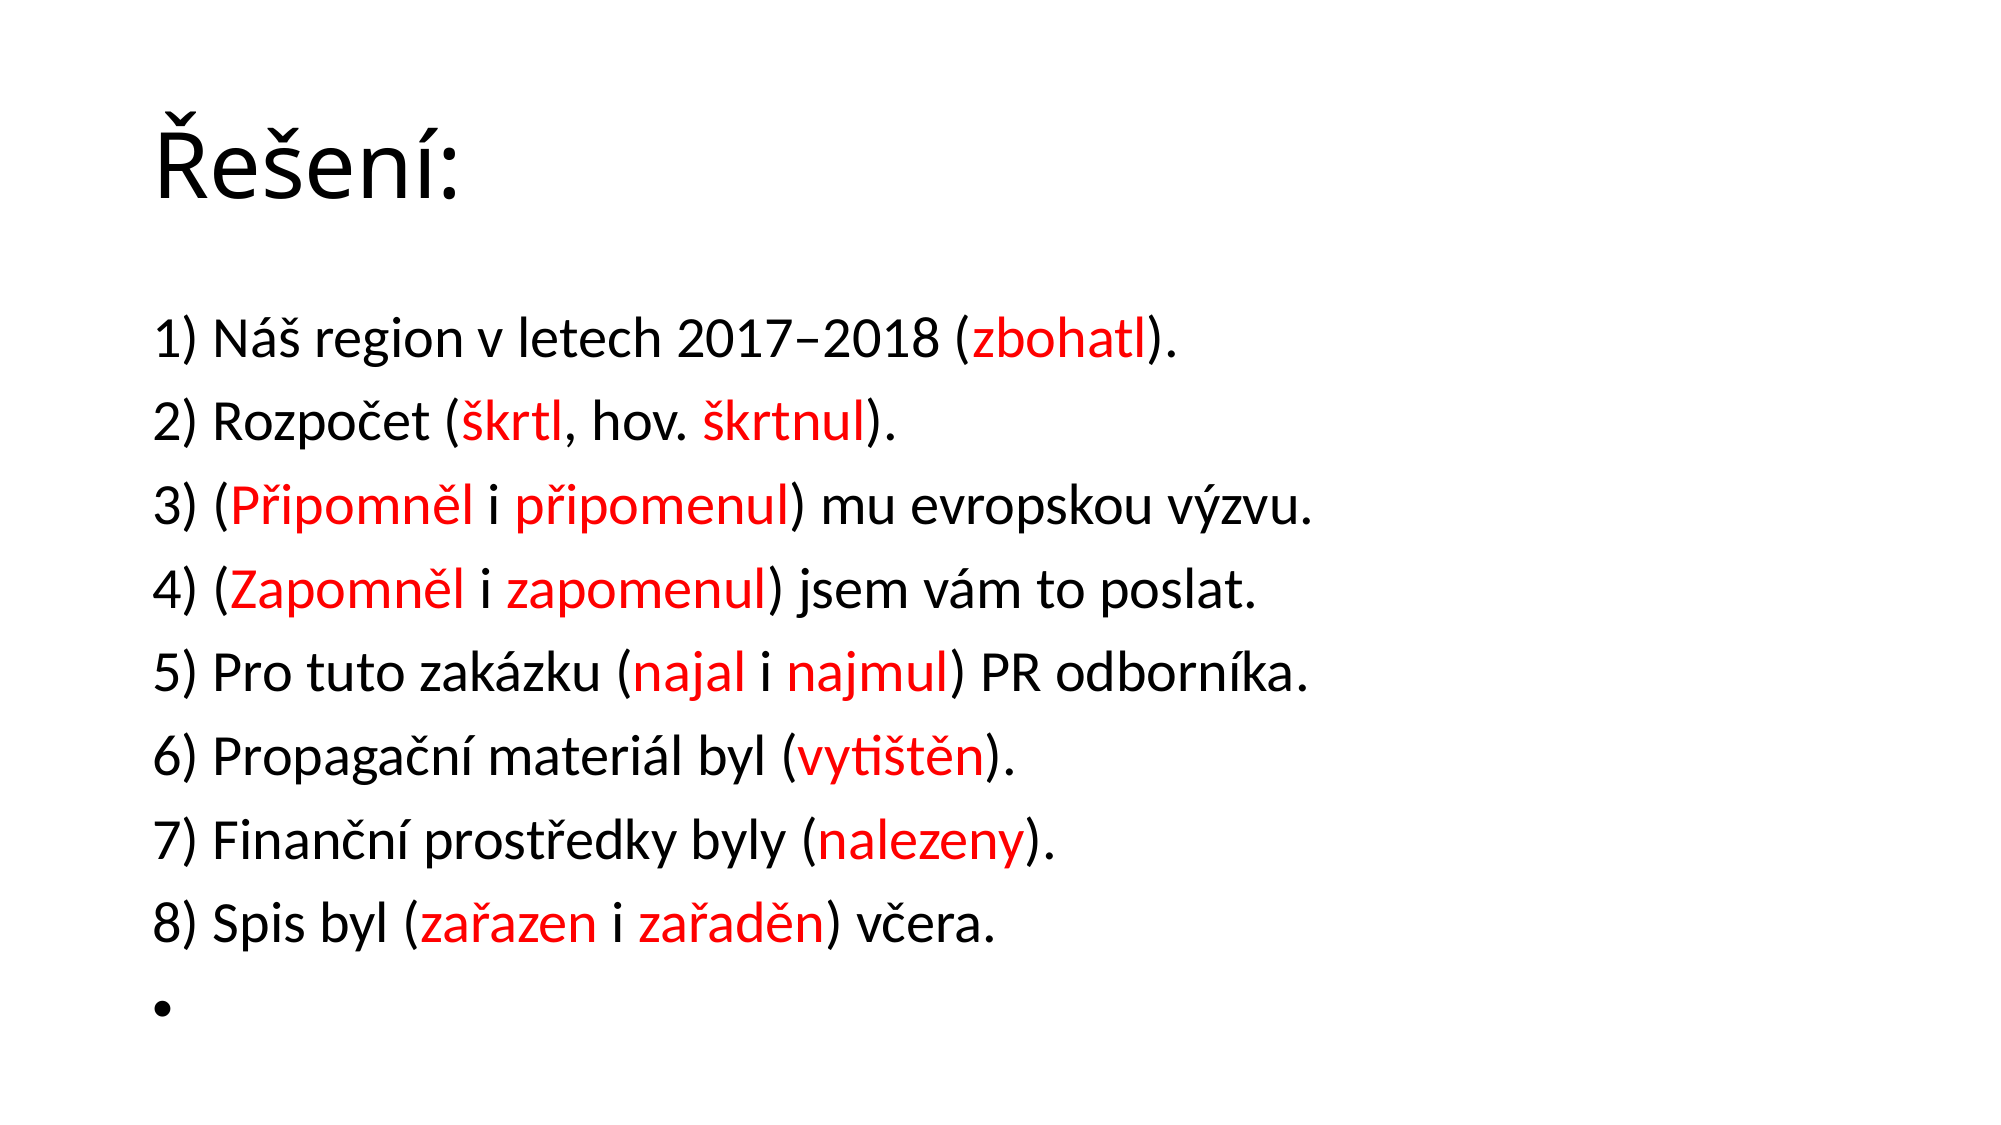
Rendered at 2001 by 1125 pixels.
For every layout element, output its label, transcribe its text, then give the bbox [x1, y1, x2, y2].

title Řešení: [137, 59, 1863, 278]
list 1) Náš region v letech 2017–2018 (zbohatl). 2) Rozpočet (škrtl, hov. škrtnul). 3) (Připomněl i připomenul) mu evropskou výzvu. 4) (Zapomněl i zapomenul) jsem vám to poslat. 5) Pro tuto zakázku (najal i najmul) PR odborníka. 6) Propagační materiál byl (vytištěn). 7) Finanční prostředky byly (nalezeny). 8) Spis byl (zařazen i zařaděn) včera. [137, 299, 1863, 1014]
